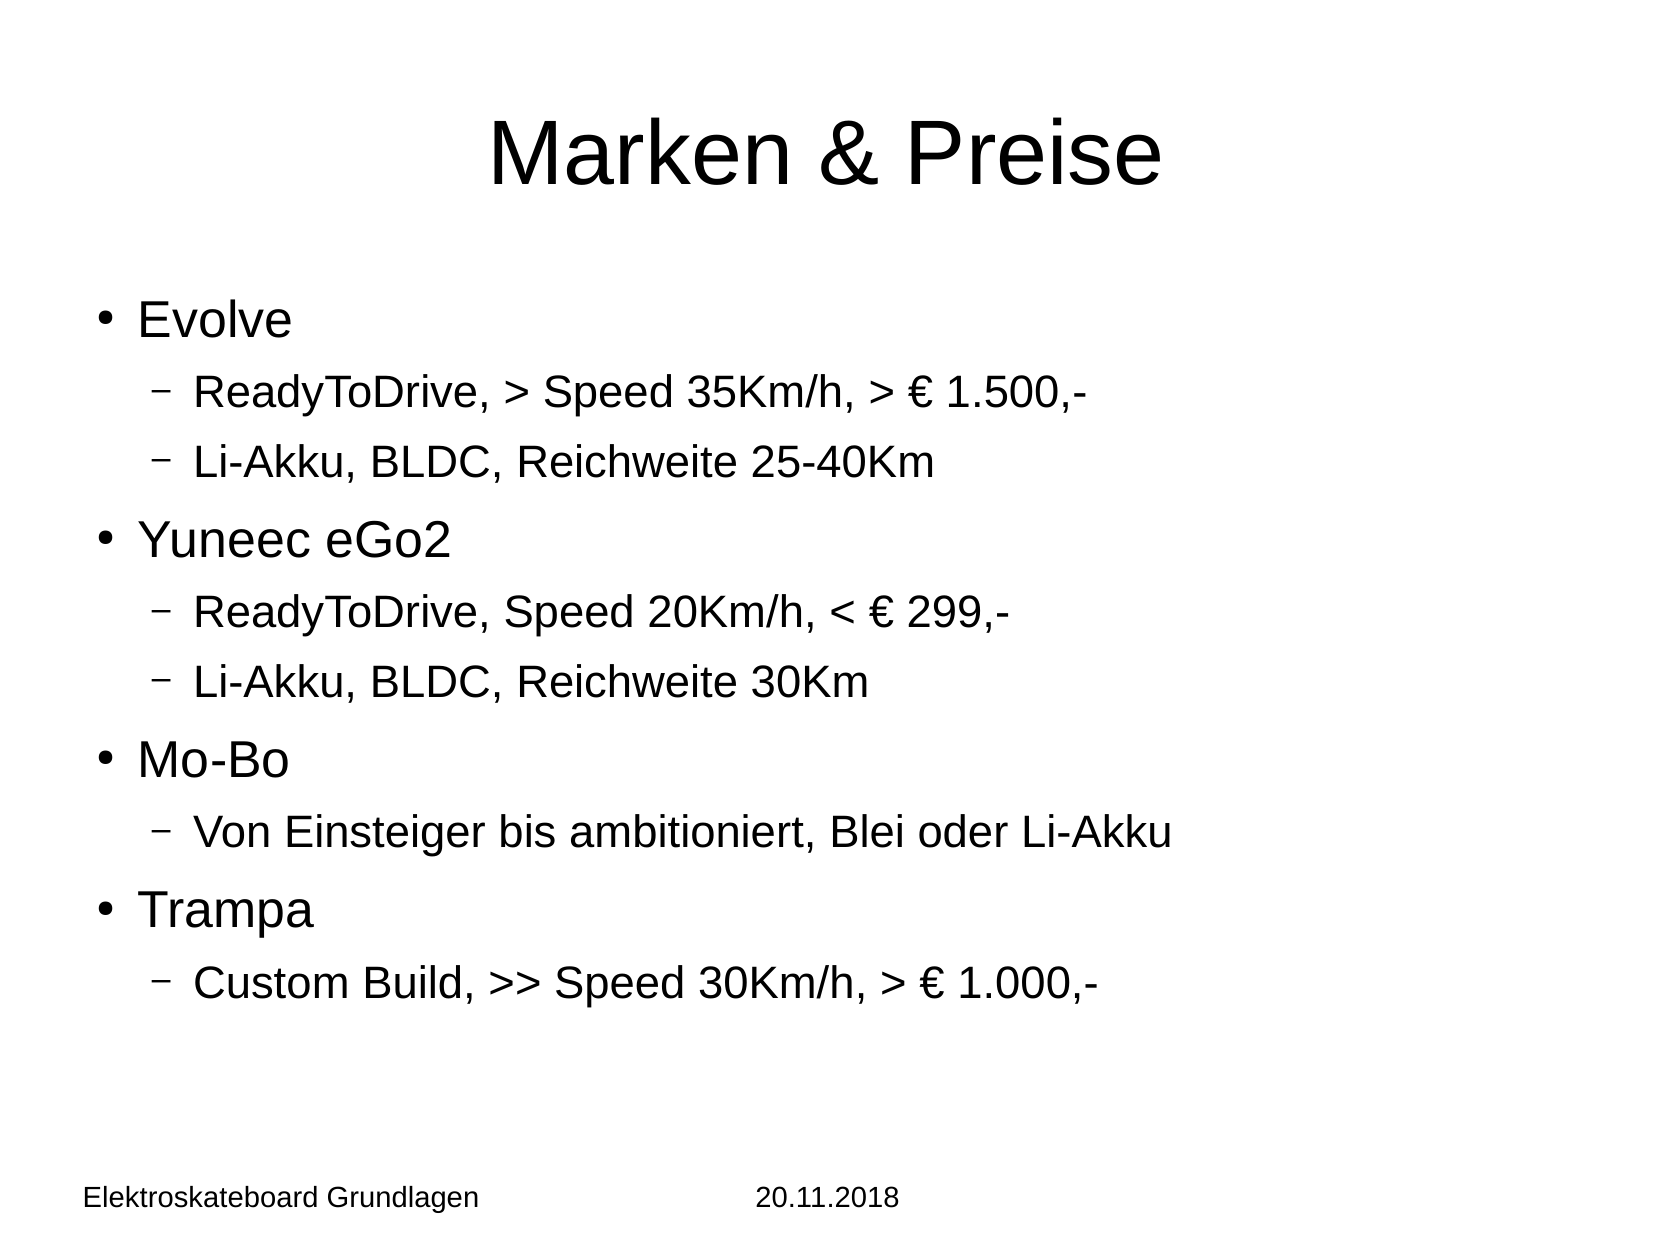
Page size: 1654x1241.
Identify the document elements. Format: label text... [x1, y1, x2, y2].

title Marken & Preise [82, 49, 1571, 257]
list Evolve ReadyToDrive, > Speed 35Km/h, > € 1.500,- Li-Akku, BLDC, Reichweite 25-40Km Yuneec eGo2 ReadyToDrive, Speed 20Km/h, < € 299,- Li-Akku, BLDC, Reichweite 30Km Mo-Bo Von Einsteiger bis ambitioniert, Blei oder Li-Akku Trampa Custom Build, >> Speed 30Km/h, > € 1.000,- [82, 290, 1571, 1010]
